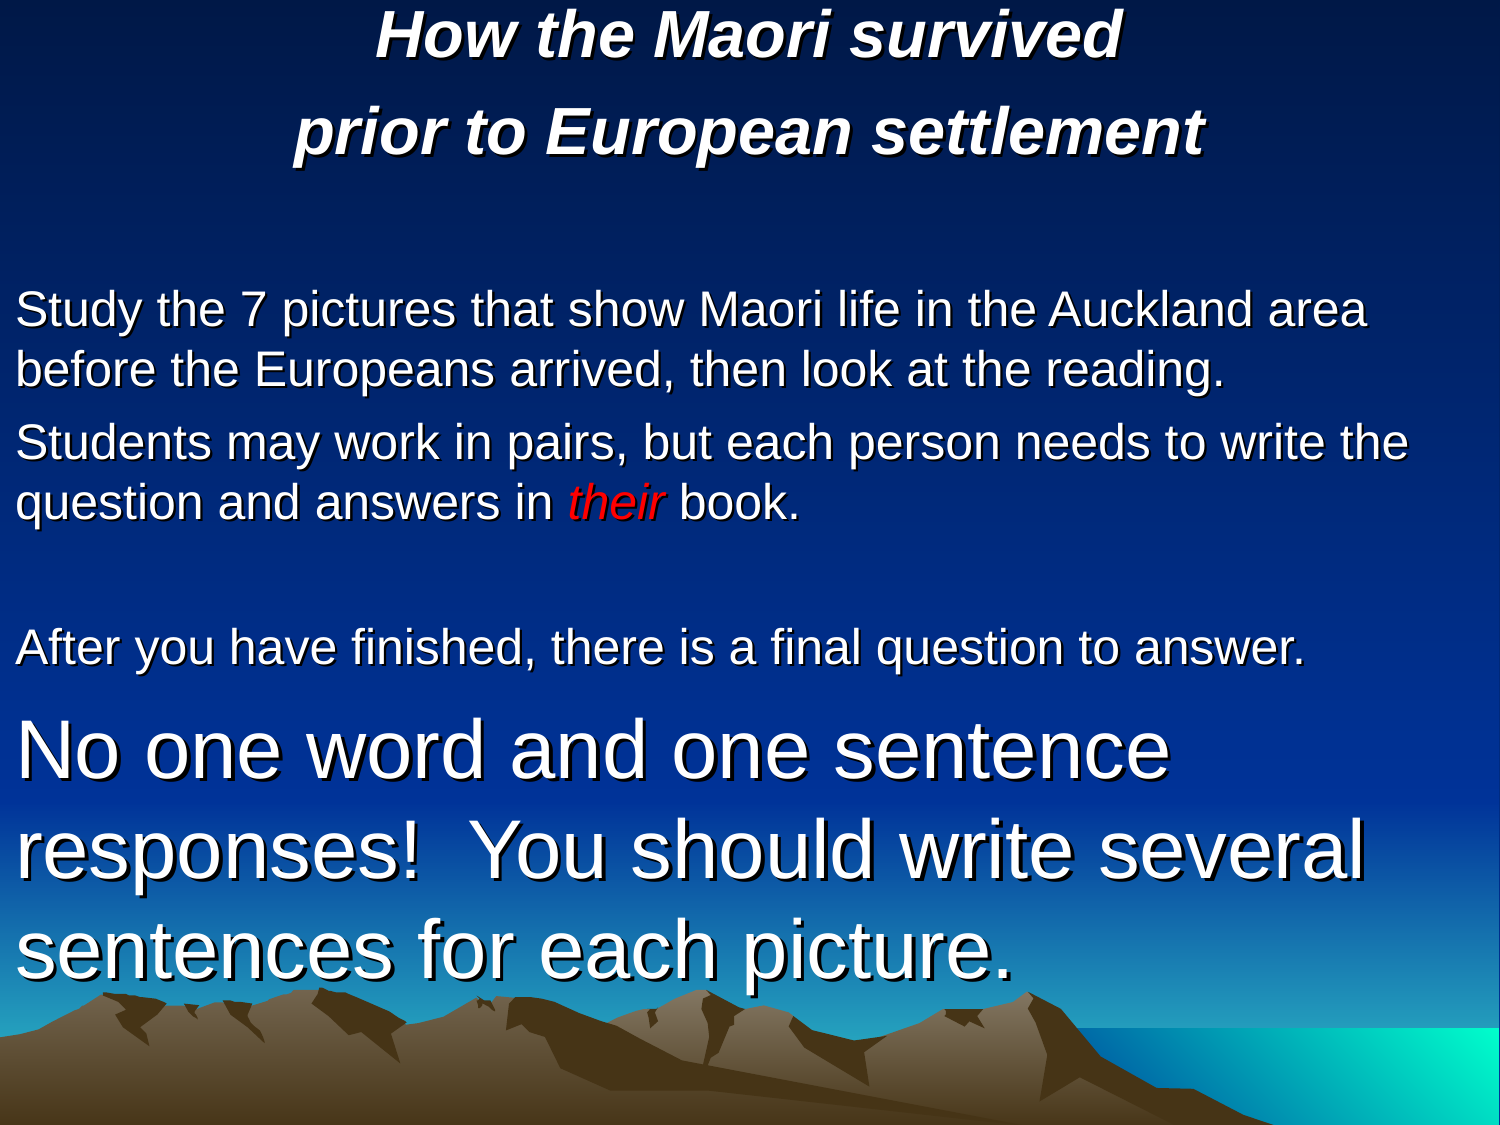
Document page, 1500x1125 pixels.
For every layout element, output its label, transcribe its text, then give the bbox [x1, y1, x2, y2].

subtitle How the Maori survived prior to European settlement Study the 7 pictures that show Maori life in the Auckland area before the Europeans arrived, then look at the reading. Students may work in pairs, but each person needs to write the question and answers in their book. After you have finished, there is a final question to answer. No one word and one sentence responses! You should write several sentences for each picture. [0, 0, 1500, 858]
